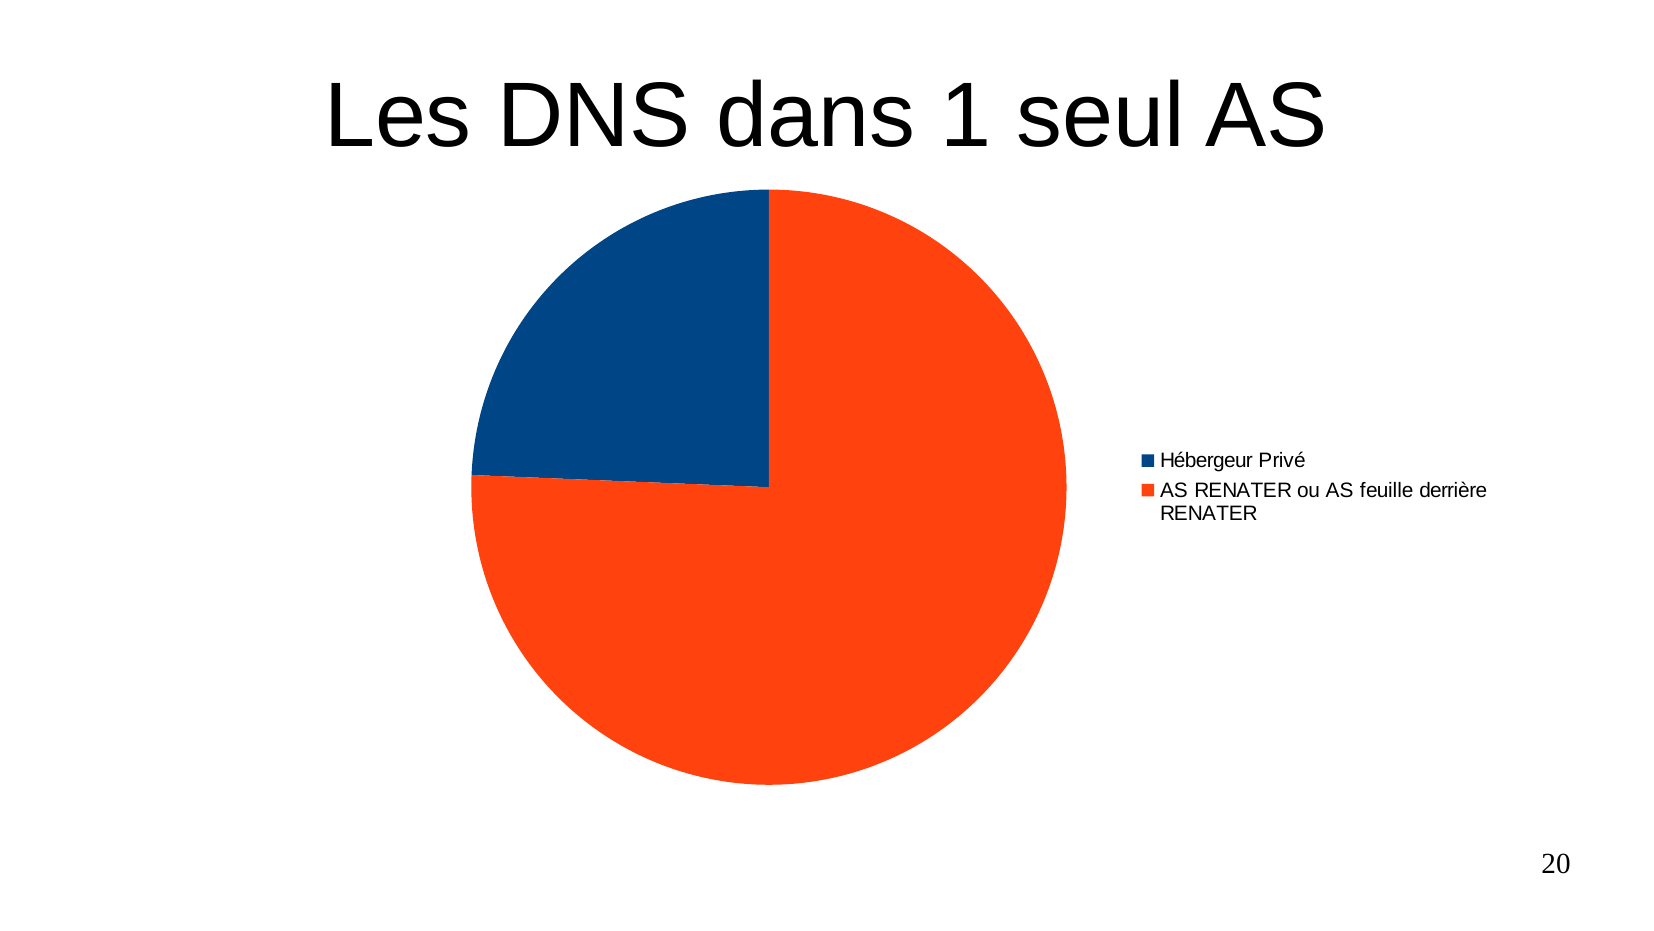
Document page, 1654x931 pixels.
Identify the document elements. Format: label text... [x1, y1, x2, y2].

title Les DNS dans 1 seul AS [82, 37, 1571, 193]
chart [403, 177, 1506, 798]
